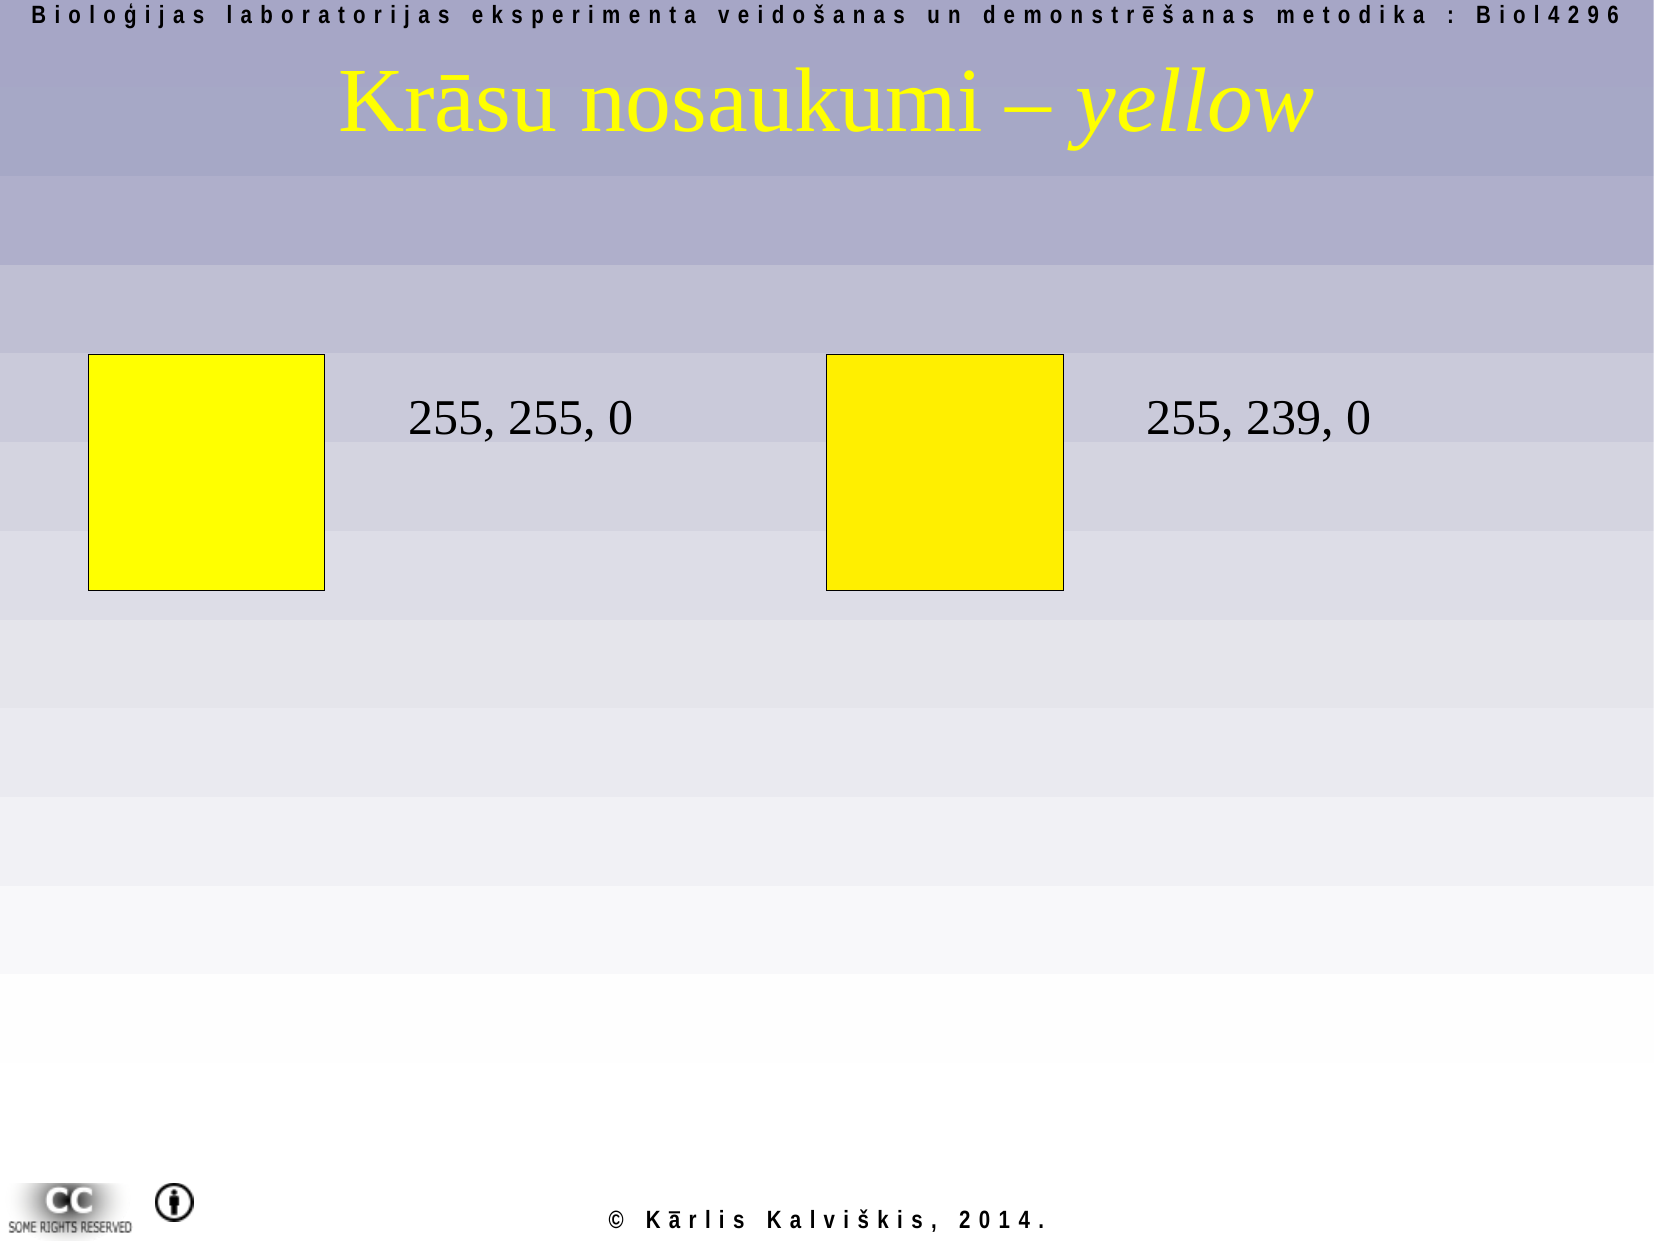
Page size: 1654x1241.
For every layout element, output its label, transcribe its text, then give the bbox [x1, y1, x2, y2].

text_box [826, 354, 1064, 591]
title Krāsu nosaukumi – yellow [29, 49, 1625, 296]
text_box 255, 239, 0 [1146, 389, 1372, 446]
text_box [88, 354, 325, 591]
picture [0, 0, 1654, 1241]
text_box 255, 255, 0 [408, 389, 634, 446]
